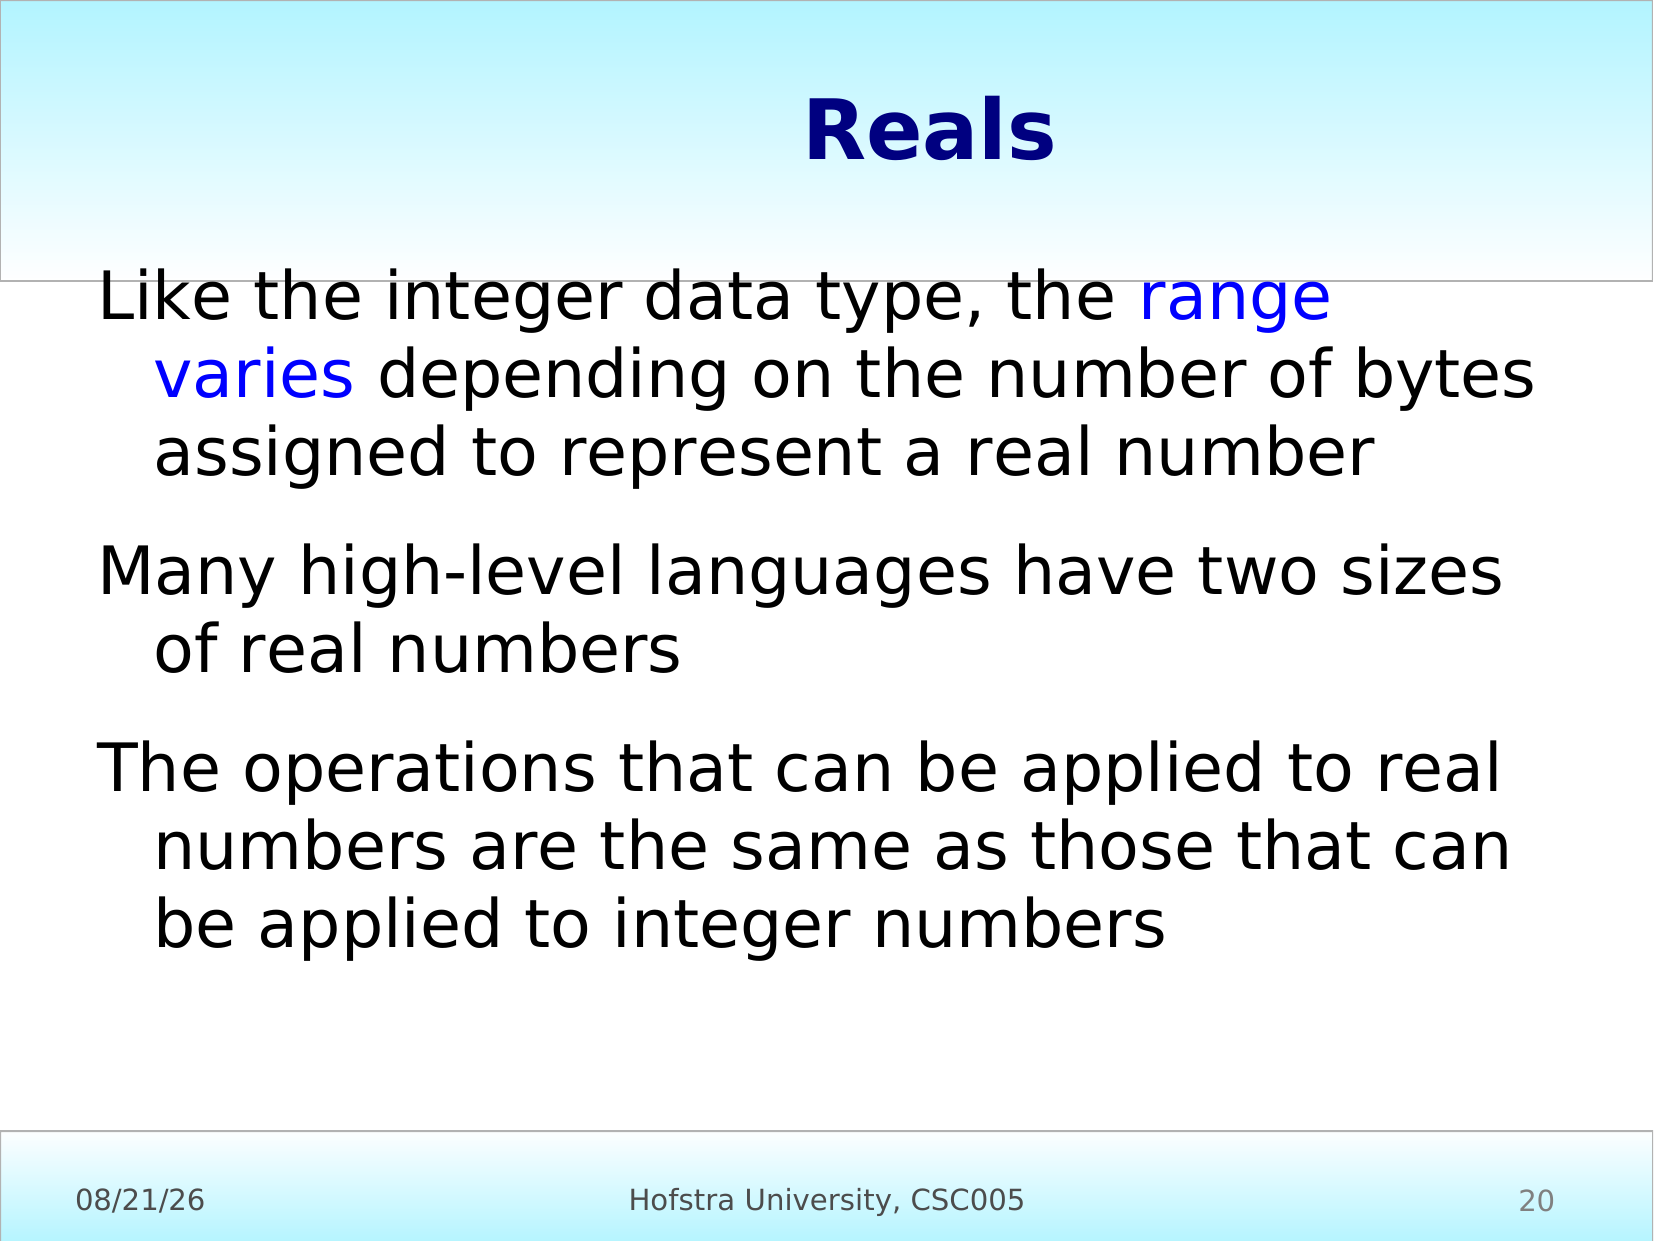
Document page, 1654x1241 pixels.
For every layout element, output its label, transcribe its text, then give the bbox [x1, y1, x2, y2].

list Like the integer data type, the range varies depending on the number of bytes assigned to represent a real number Many high-level languages have two sizes of real numbers The operations that can be applied to real numbers are the same as those that can be applied to integer numbers [82, 249, 1571, 1241]
title Reals [247, 27, 1612, 235]
